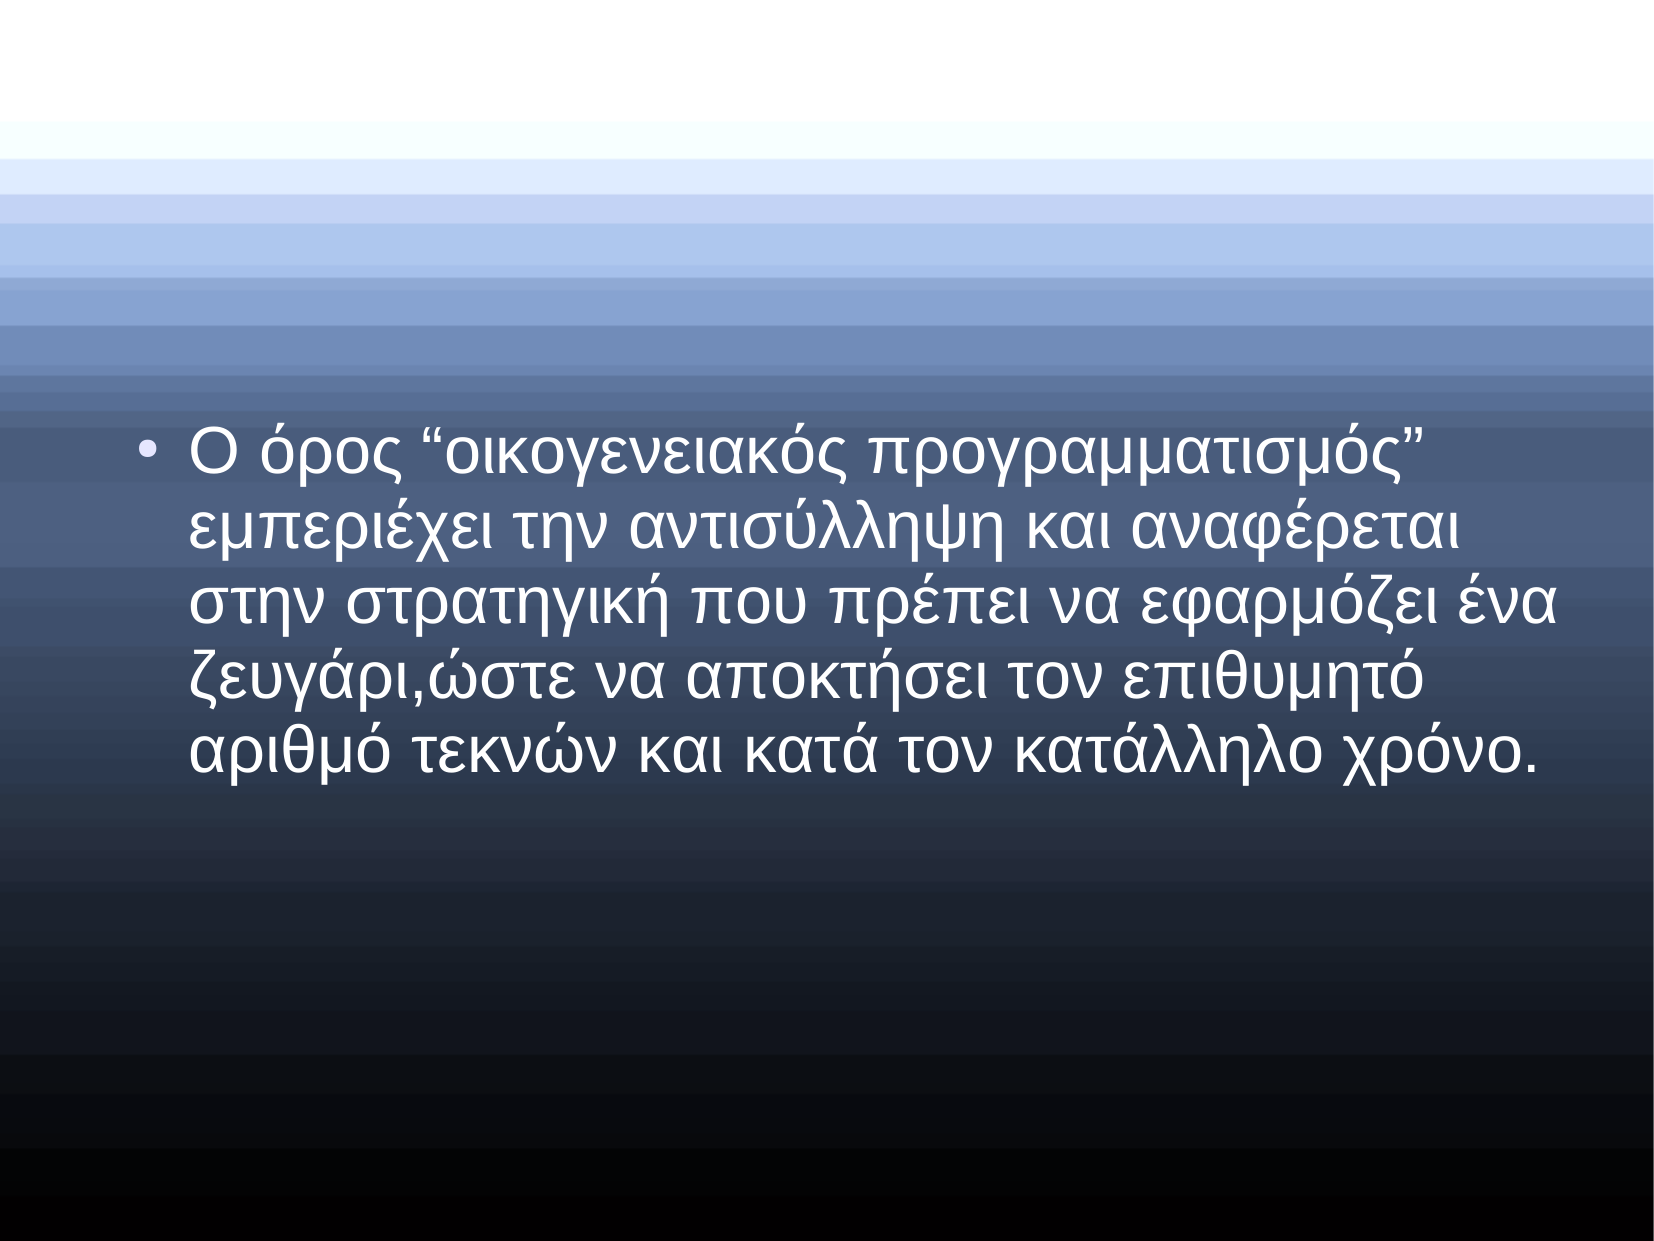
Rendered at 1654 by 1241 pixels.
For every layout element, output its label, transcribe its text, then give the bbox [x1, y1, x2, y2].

list Ο όρος “οικογενειακός προγραμματισμός” εμπεριέχει την αντισύλληψη και αναφέρεται στην στρατηγική που πρέπει να εφαρμόζει ένα ζευγάρι,ώστε να αποκτήσει τον επιθυμητό αριθμό τεκνών και κατά τον κατάλληλο χρόνο. [118, 413, 1565, 886]
picture [0, 0, 1654, 1241]
